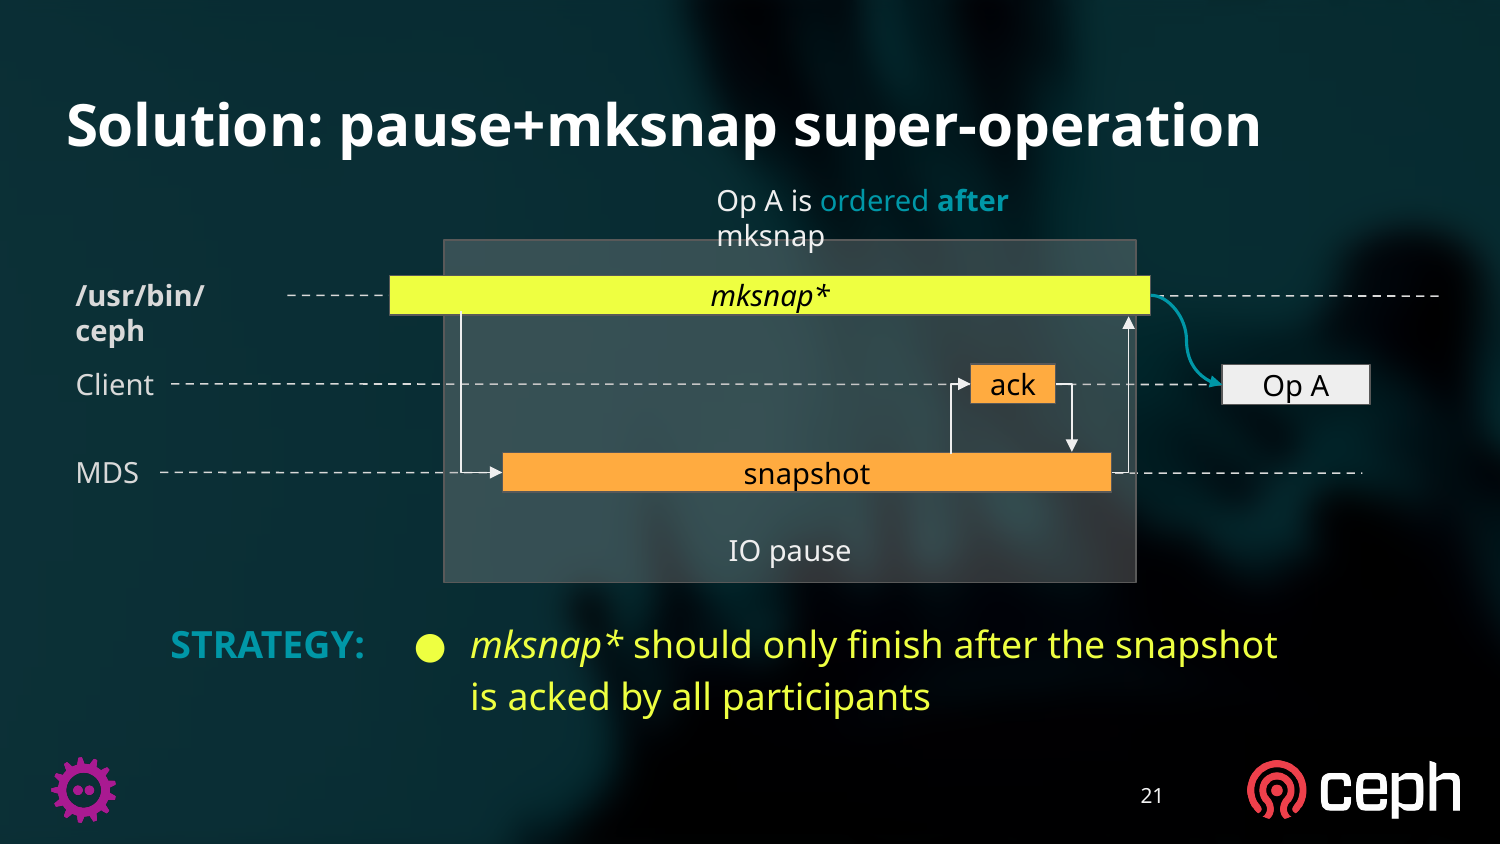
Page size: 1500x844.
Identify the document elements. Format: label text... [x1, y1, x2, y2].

text_box snapshot [502, 452, 1112, 493]
text_box IO pause [462, 316, 1128, 472]
text_box MDS [60, 439, 161, 505]
text_box IO pause [952, 385, 1071, 452]
text_box ack [970, 363, 1056, 404]
title Solution: pause+mksnap super-operation [51, 72, 1449, 167]
text_box IO pause [444, 316, 1137, 583]
text_box mksnap* [389, 275, 1151, 316]
text_box Client [60, 350, 172, 416]
text_box /usr/bin/ceph [60, 262, 288, 363]
text_box Op A is ordered after mksnap [701, 166, 1121, 267]
slide_number <number> [1089, 764, 1179, 829]
text_box STRATEGY: [90, 599, 381, 682]
text_box Op A [1222, 364, 1370, 405]
text_box IO pause [444, 239, 1137, 275]
picture [0, 0, 1500, 844]
text_box mksnap* should only finish after the snapshot is acked by all participants [380, 599, 1311, 734]
